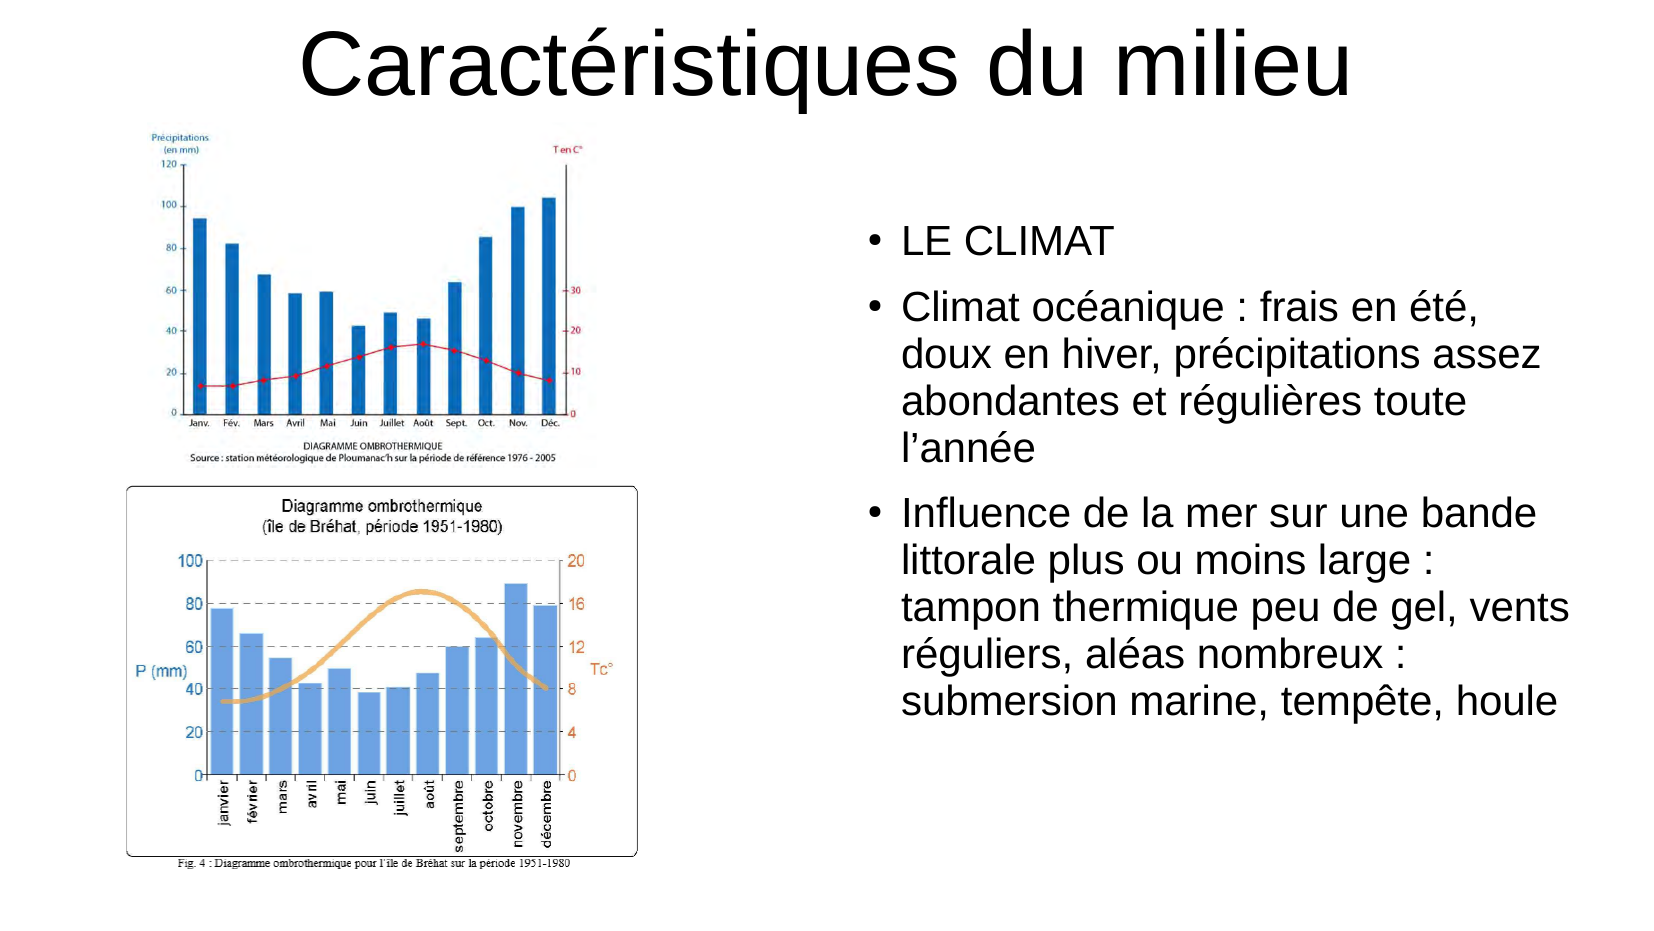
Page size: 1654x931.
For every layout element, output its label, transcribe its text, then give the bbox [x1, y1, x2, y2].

title Caractéristiques du milieu [82, 12, 1571, 218]
list LE CLIMAT Climat océanique : frais en été, doux en hiver, précipitations assez abondantes et régulières toute l’année Influence de la mer sur une bande littorale plus ou moins large : tampon thermique peu de gel, vents réguliers, aléas nombreux : submersion marine, tempête, houle [856, 217, 1571, 758]
picture [118, 117, 652, 877]
